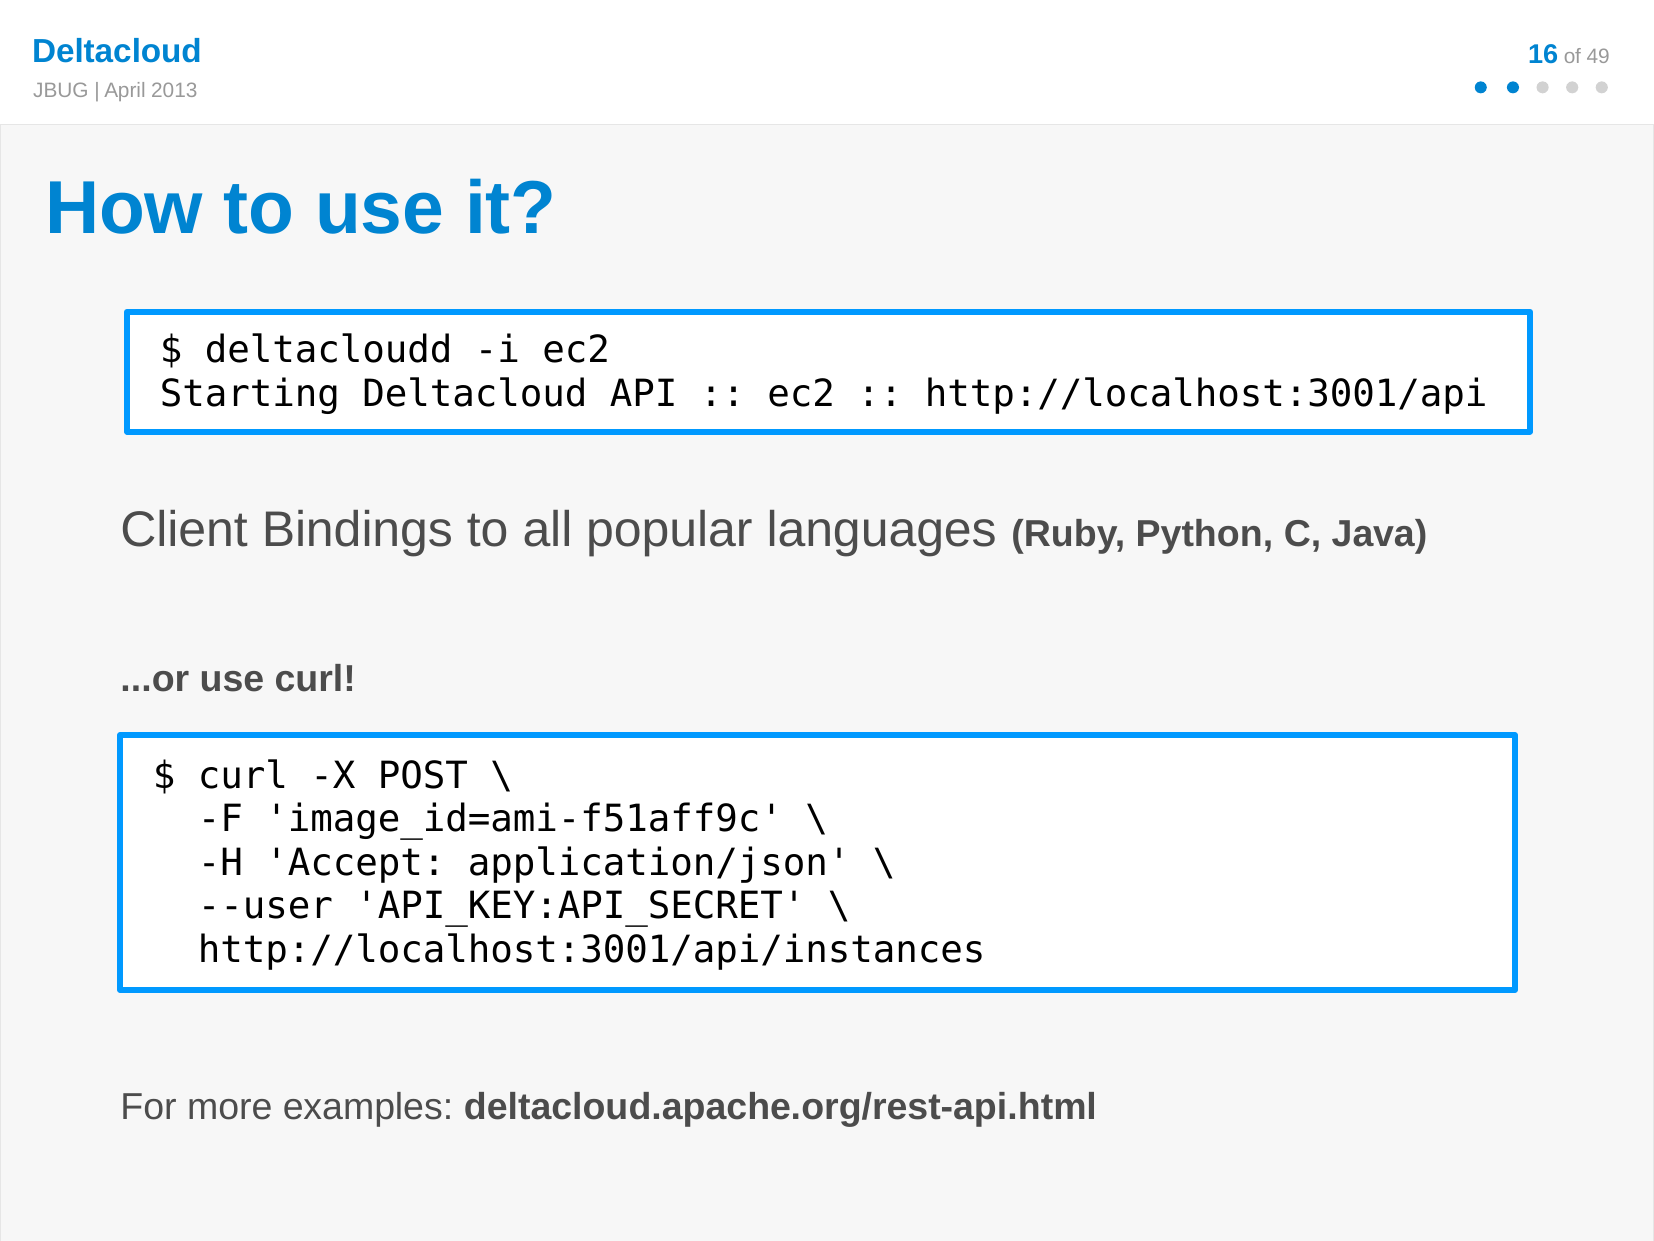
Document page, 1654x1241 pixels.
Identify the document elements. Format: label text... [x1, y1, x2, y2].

text_box [1595, 81, 1608, 94]
text_box $ curl -X POST \ -F 'image_id=ami-f51aff9c' \ -H 'Accept: application/json' \ --user 'API_KEY:API_SECRET' \ http://localhost:3001/api/instances [120, 735, 1516, 991]
title <number> of 49 [1489, 31, 1610, 78]
text_box $ deltacloudd -i ec2 Starting Deltacloud API :: ec2 :: http://localhost:3001/api [126, 311, 1530, 432]
title How to use it? [45, 165, 1624, 250]
title JBUG | April 2013 [33, 75, 1090, 106]
text_box [1566, 81, 1579, 94]
text_box [1474, 81, 1487, 94]
text_box Client Bindings to all popular languages (Ruby, Python, C, Java) ...or use curl! For more examples: deltacloud.apache.org/rest-api.html [82, 311, 1538, 1223]
text_box [1536, 81, 1549, 94]
text_box [0, 124, 1654, 1241]
text_box [1506, 81, 1520, 94]
title Deltacloud [32, 32, 222, 70]
